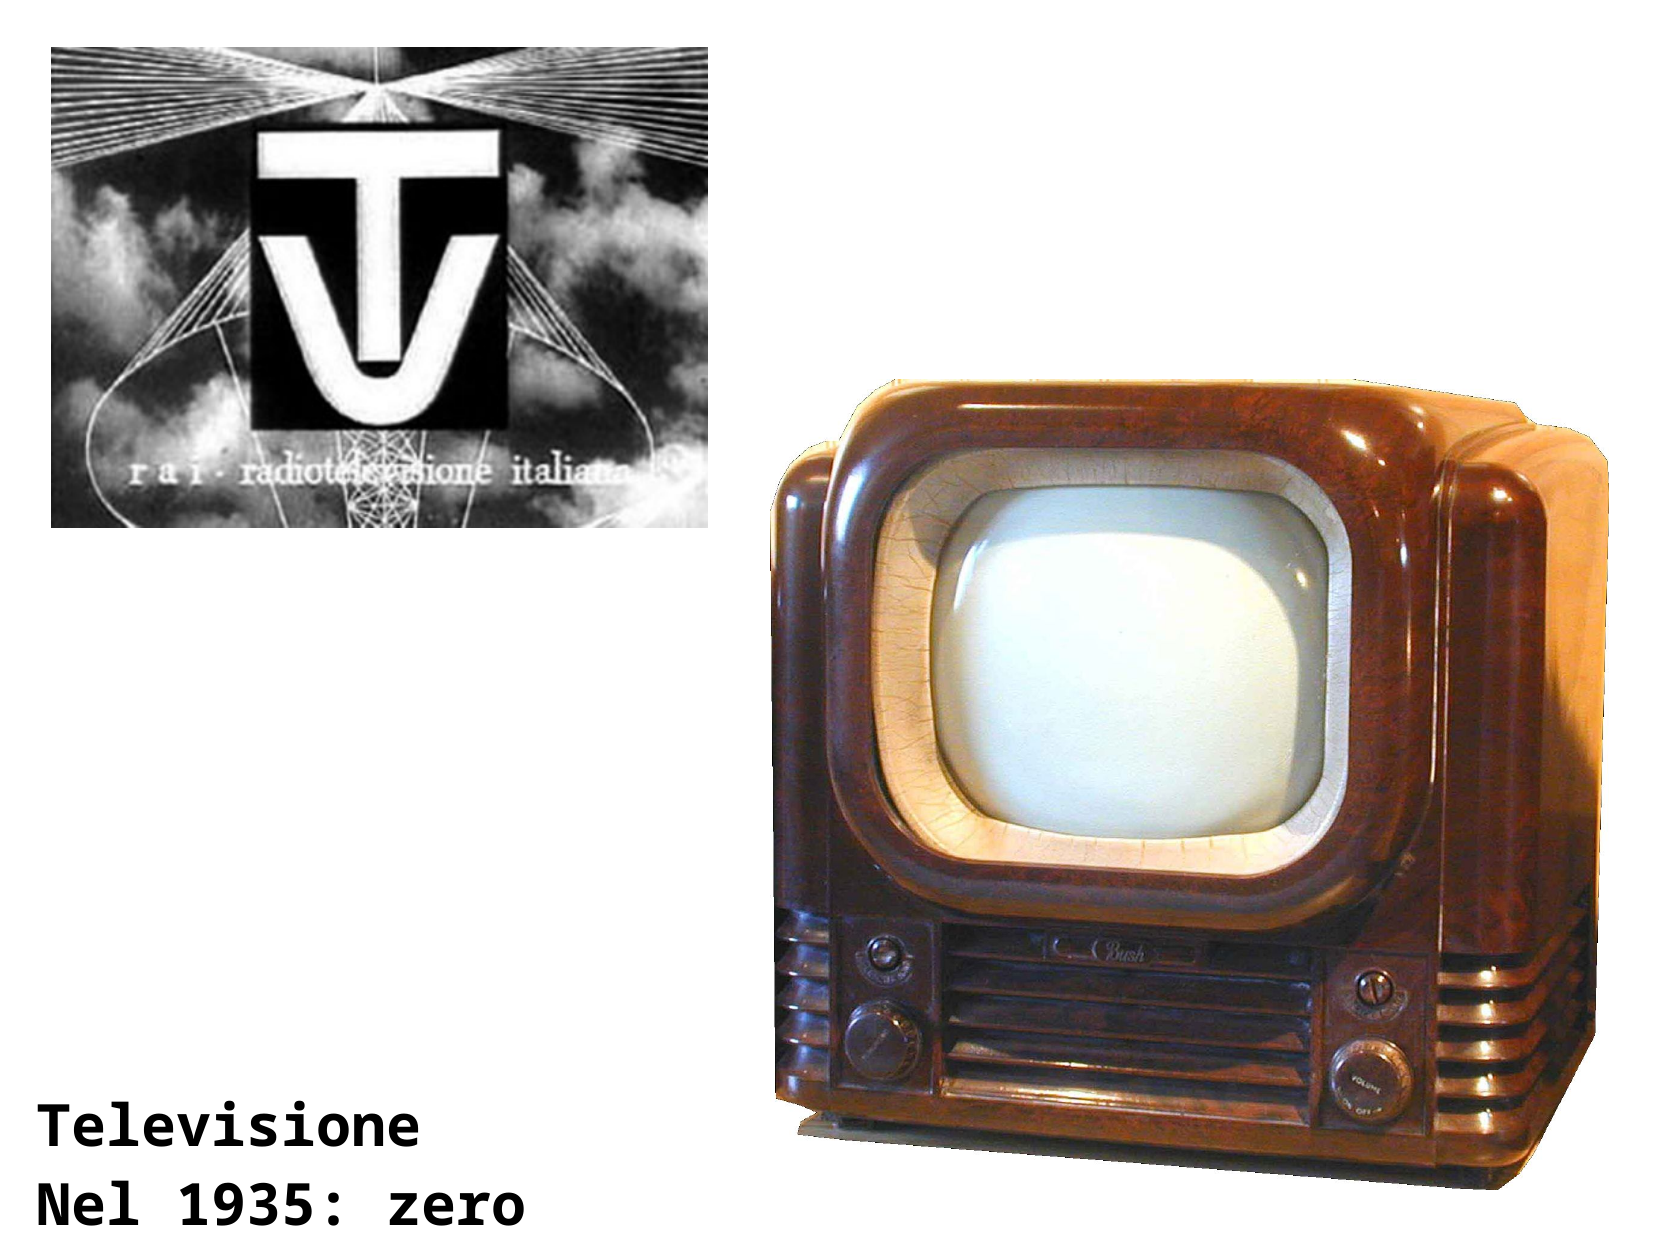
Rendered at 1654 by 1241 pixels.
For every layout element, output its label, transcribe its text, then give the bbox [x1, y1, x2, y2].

text_box Televisione Nel 1935: zero [21, 1076, 1592, 1230]
picture [51, 47, 708, 528]
picture [770, 379, 1609, 1190]
